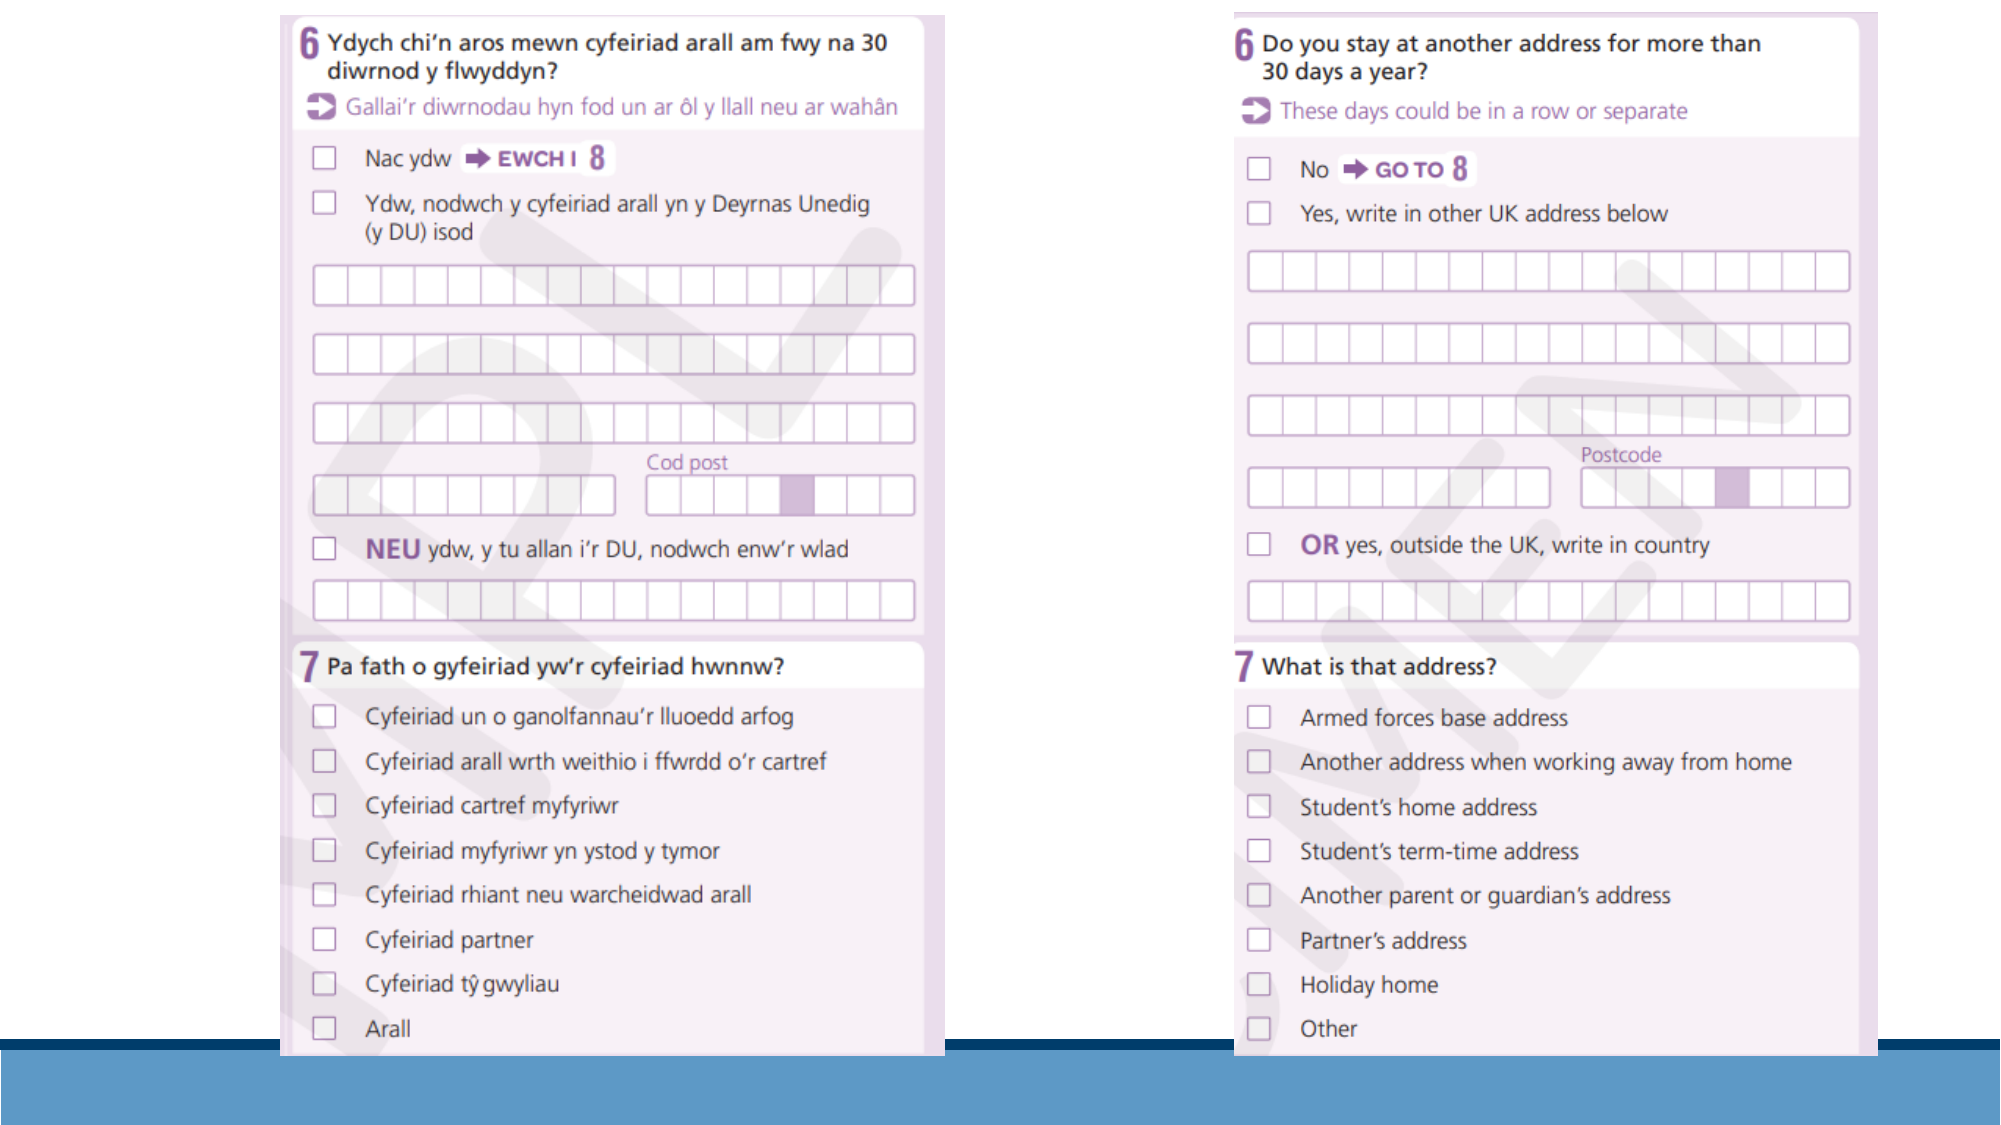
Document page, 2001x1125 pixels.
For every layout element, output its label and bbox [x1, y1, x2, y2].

picture [280, 15, 945, 1056]
picture [1234, 12, 1878, 1056]
